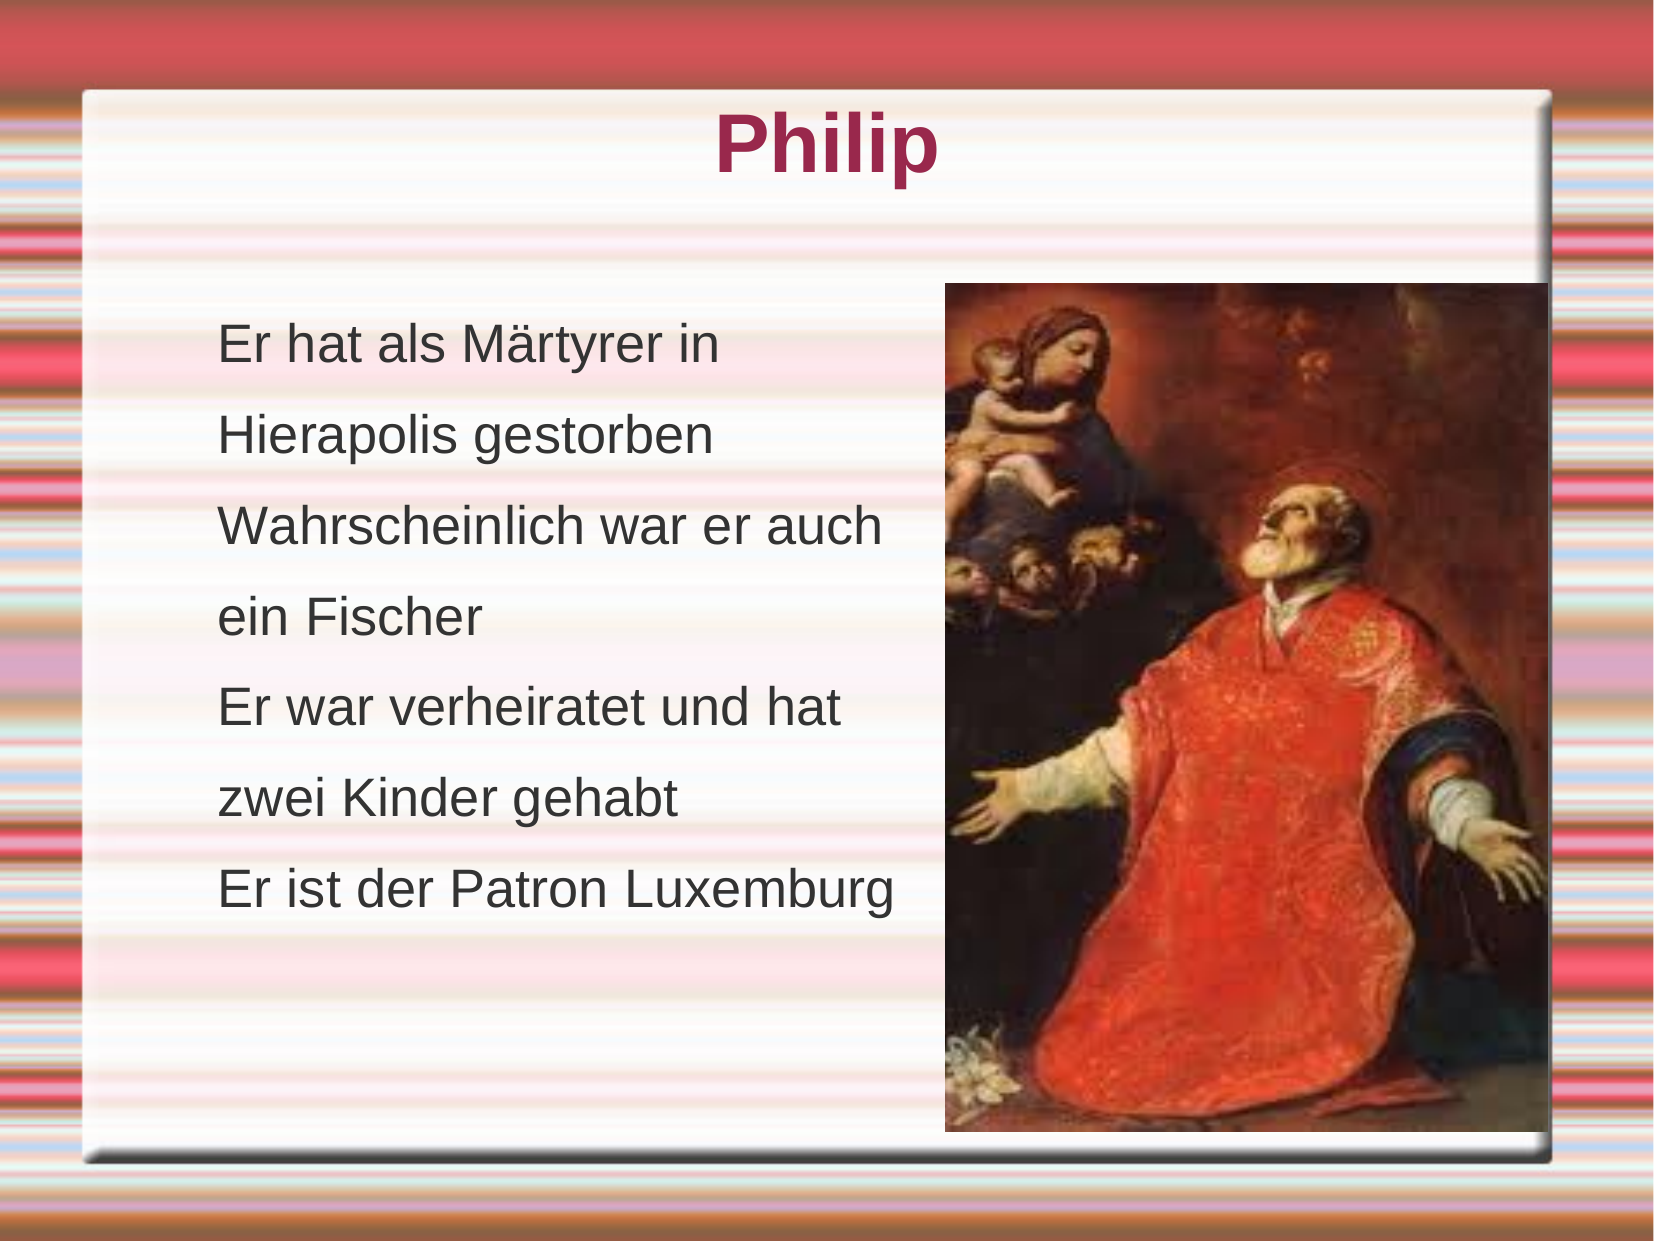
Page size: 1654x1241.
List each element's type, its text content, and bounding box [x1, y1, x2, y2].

list Er hat als Märtyrer in Hierapolis gestorben Wahrscheinlich war er auch ein Fischer Er war verheiratet und hat zwei Kinder gehabt Er ist der Patron Luxemburg [134, 283, 945, 1132]
picture [0, 0, 1654, 1241]
title Philip [121, 50, 1534, 237]
